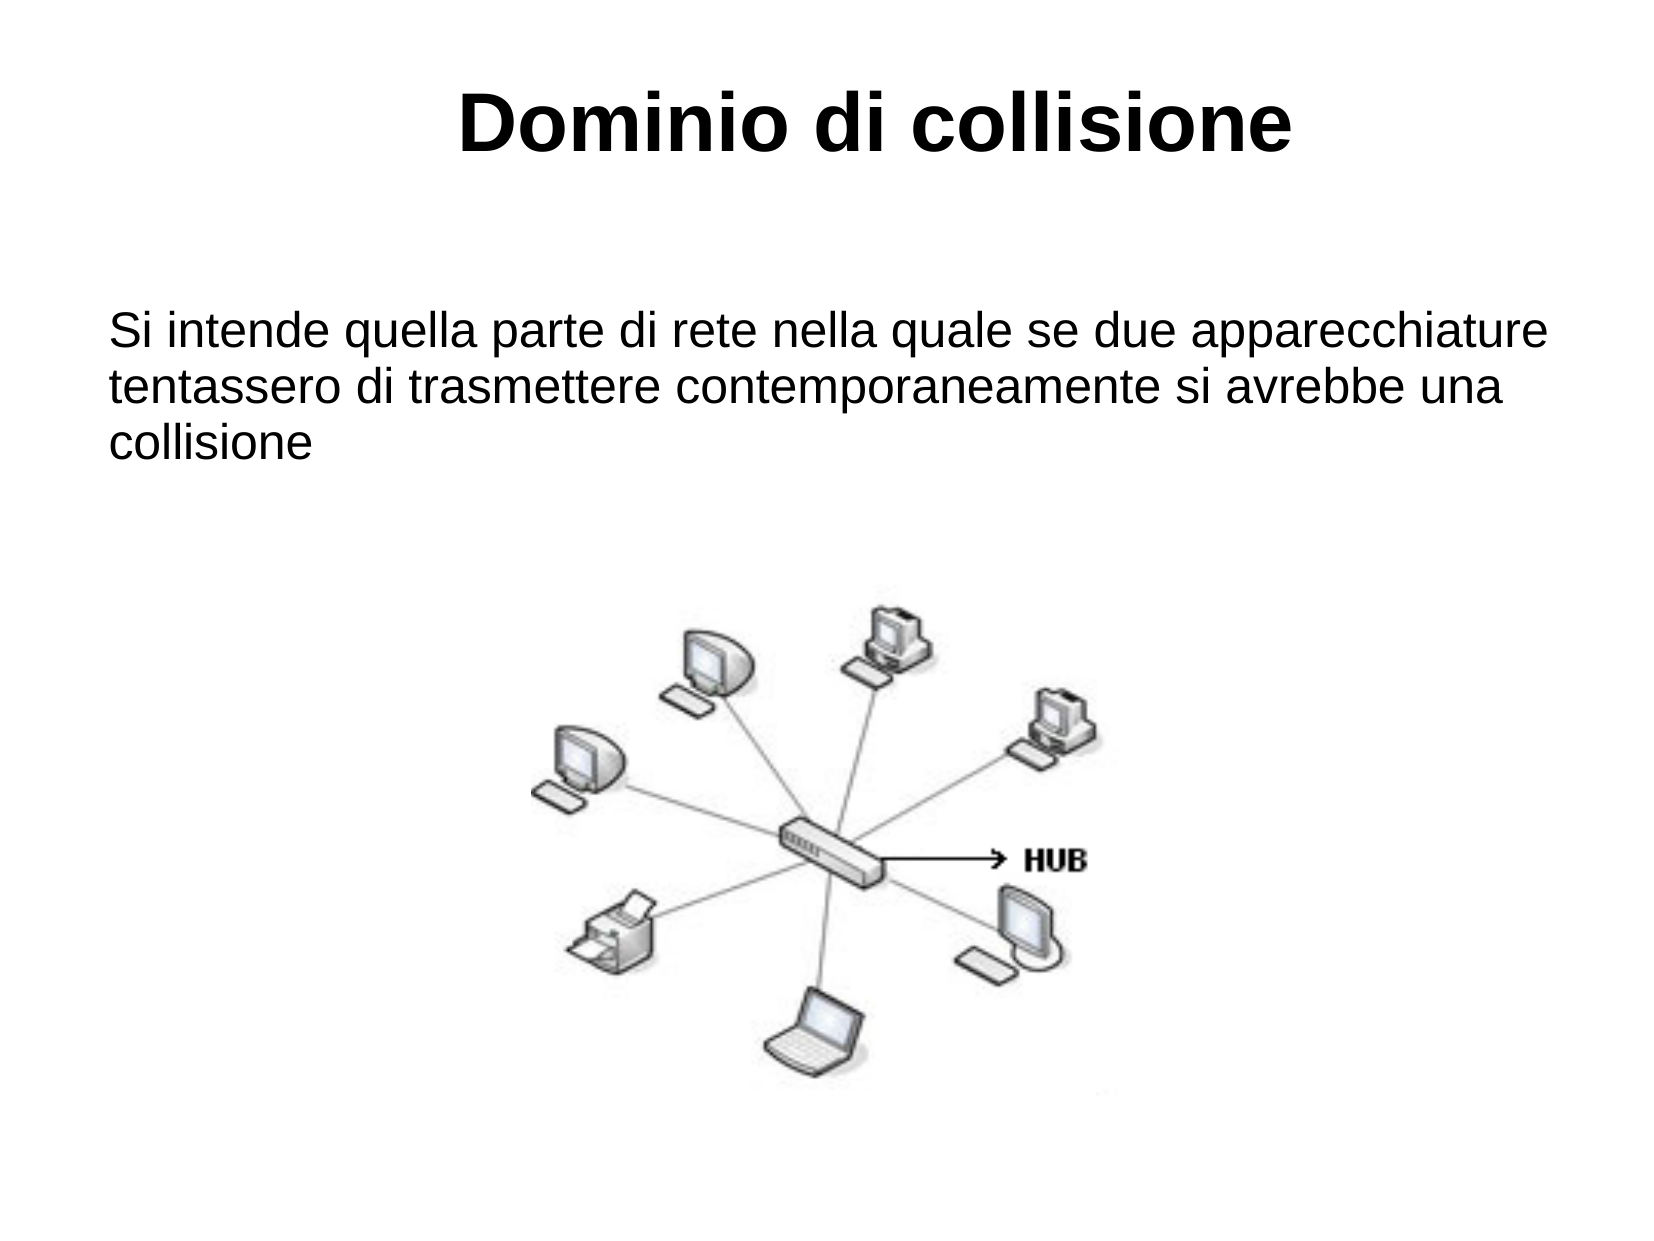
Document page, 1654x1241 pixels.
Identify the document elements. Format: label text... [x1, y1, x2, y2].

picture [531, 560, 1211, 1123]
text_box Dominio di collisione [442, 69, 1310, 178]
text_box Si intende quella parte di rete nella quale se due apparecchiature tentassero di trasmettere contemporaneamente si avrebbe una collisione [93, 295, 1565, 478]
